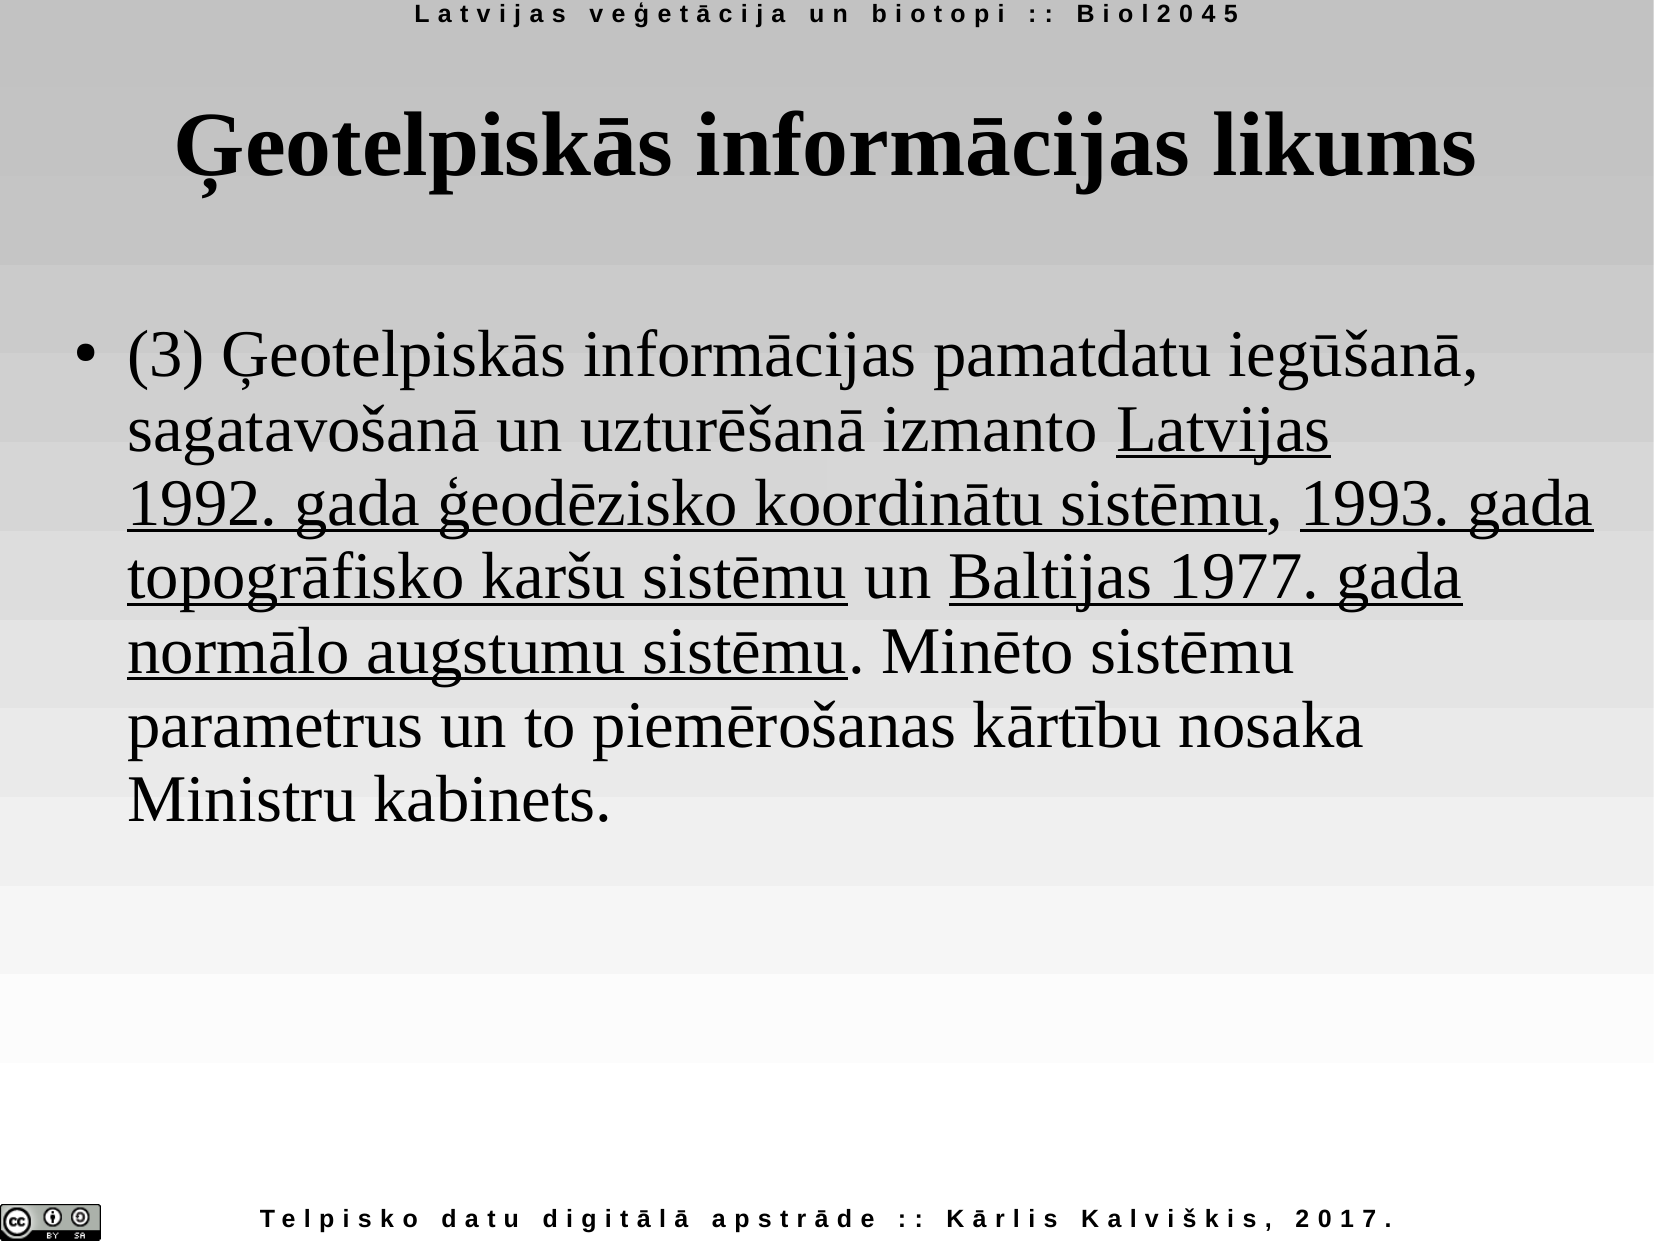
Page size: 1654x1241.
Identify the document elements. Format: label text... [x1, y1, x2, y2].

list (3) Ģeotelpiskās informācijas pamatdatu iegūšanā, sagatavošanā un uzturēšanā izmanto Latvijas 1992. gada ģeodēzisko koordinātu sistēmu, 1993. gada topogrāfisko karšu sistēmu un Baltijas 1977. gada normālo augstumu sistēmu. Minēto sistēmu parametrus un to piemērošanas kārtību nosaka Ministru kabinets. [56, 317, 1600, 1175]
picture [0, 287, 1654, 1241]
title Ģeotelpiskās informācijas likums [0, 1, 1654, 287]
